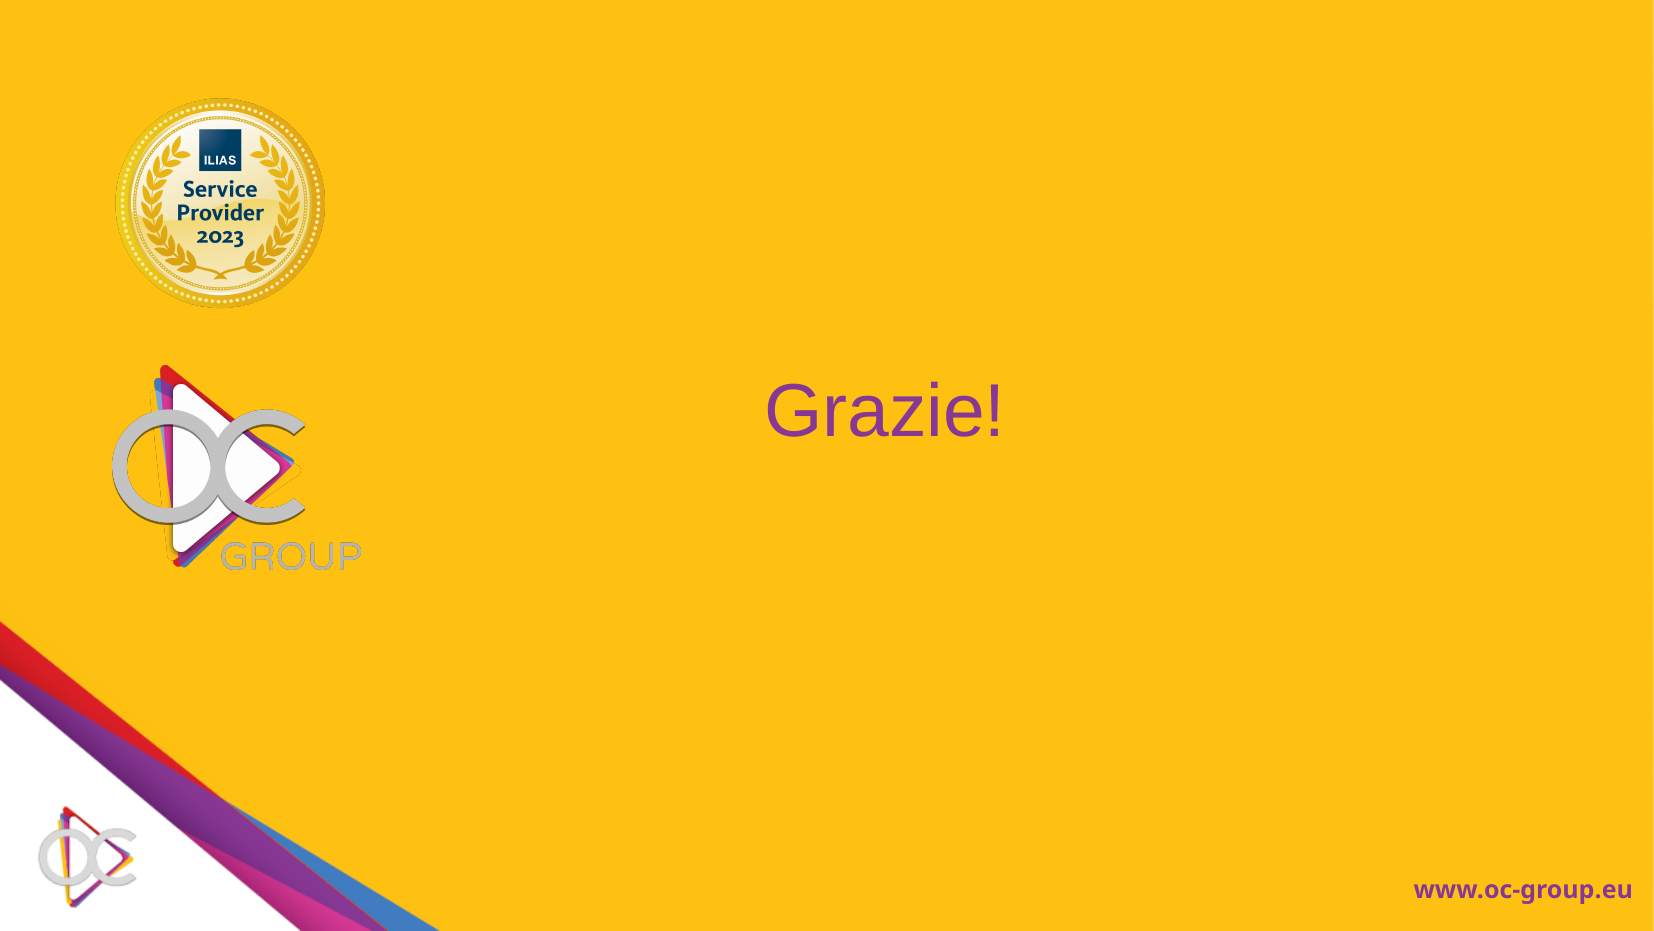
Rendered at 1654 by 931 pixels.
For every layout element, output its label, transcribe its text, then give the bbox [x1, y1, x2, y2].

text_box www.oc-group.eu [1398, 866, 1654, 916]
picture [0, 0, 1654, 931]
text_box Grazie! [749, 354, 1063, 460]
